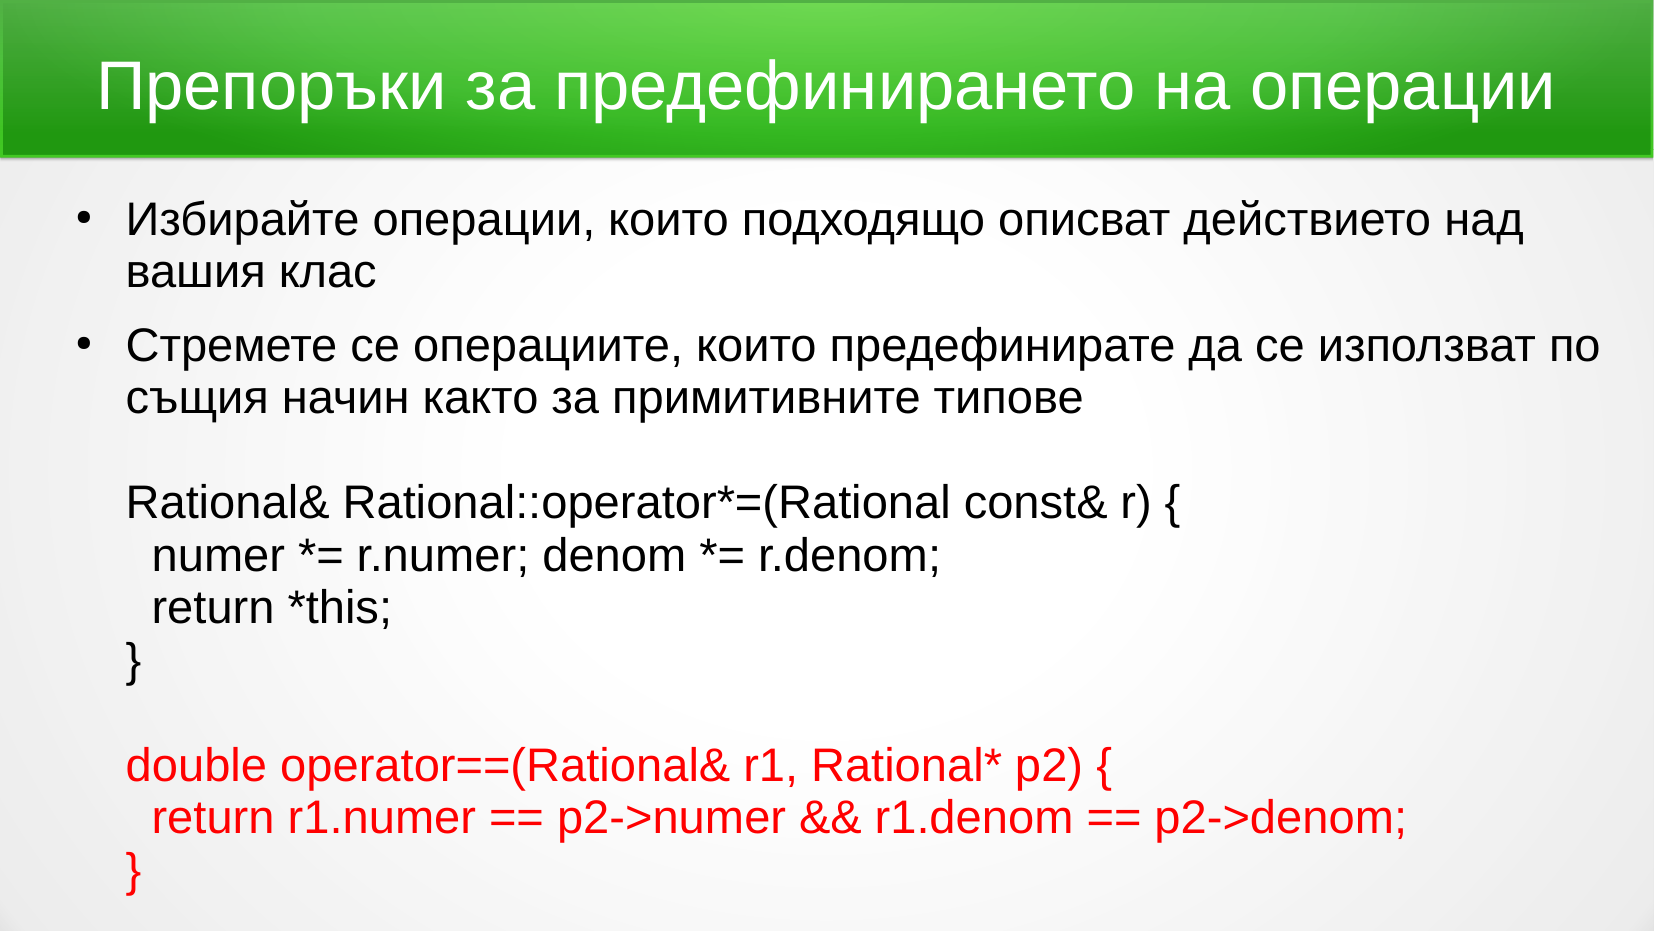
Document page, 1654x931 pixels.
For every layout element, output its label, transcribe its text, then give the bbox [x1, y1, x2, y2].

list Избирайте операции, които подходящо описват действието над вашия клас Стремете се операциите, които предефинирате да се използват по същия начин както за примитивните типове Rational& Rational::operator*=(Rational const& r) { numer *= r.numer; denom *= r.denom; return *this; } double operator==(Rational& r1, Rational* p2) { return r1.numer == p2->numer && r1.denom == p2->denom; } [59, 192, 1607, 898]
title Препоръки за предефинирането на операции [82, 37, 1571, 135]
